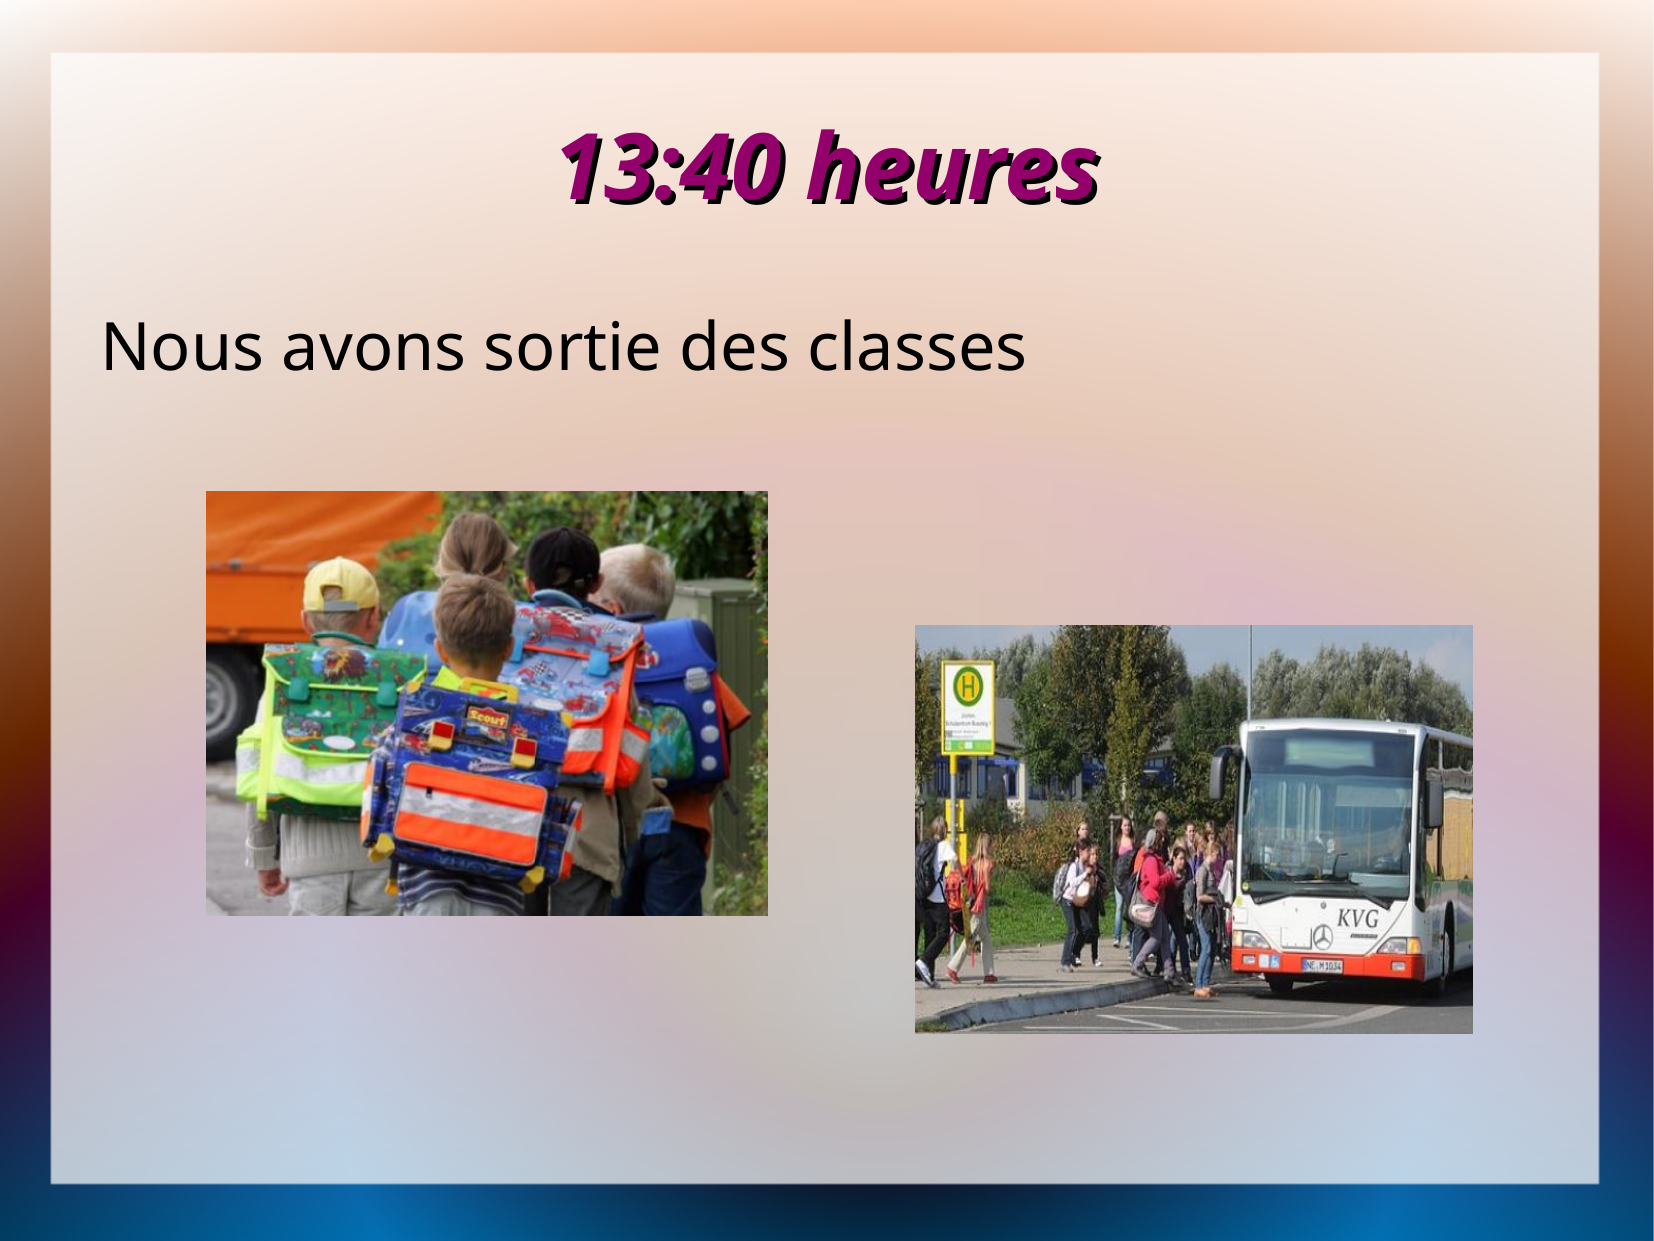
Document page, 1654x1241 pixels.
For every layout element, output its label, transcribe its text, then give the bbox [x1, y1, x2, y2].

title 13:40 heures [82, 55, 1571, 263]
list Nous avons sortie des classes [82, 290, 1571, 1034]
picture [0, 0, 1654, 1241]
